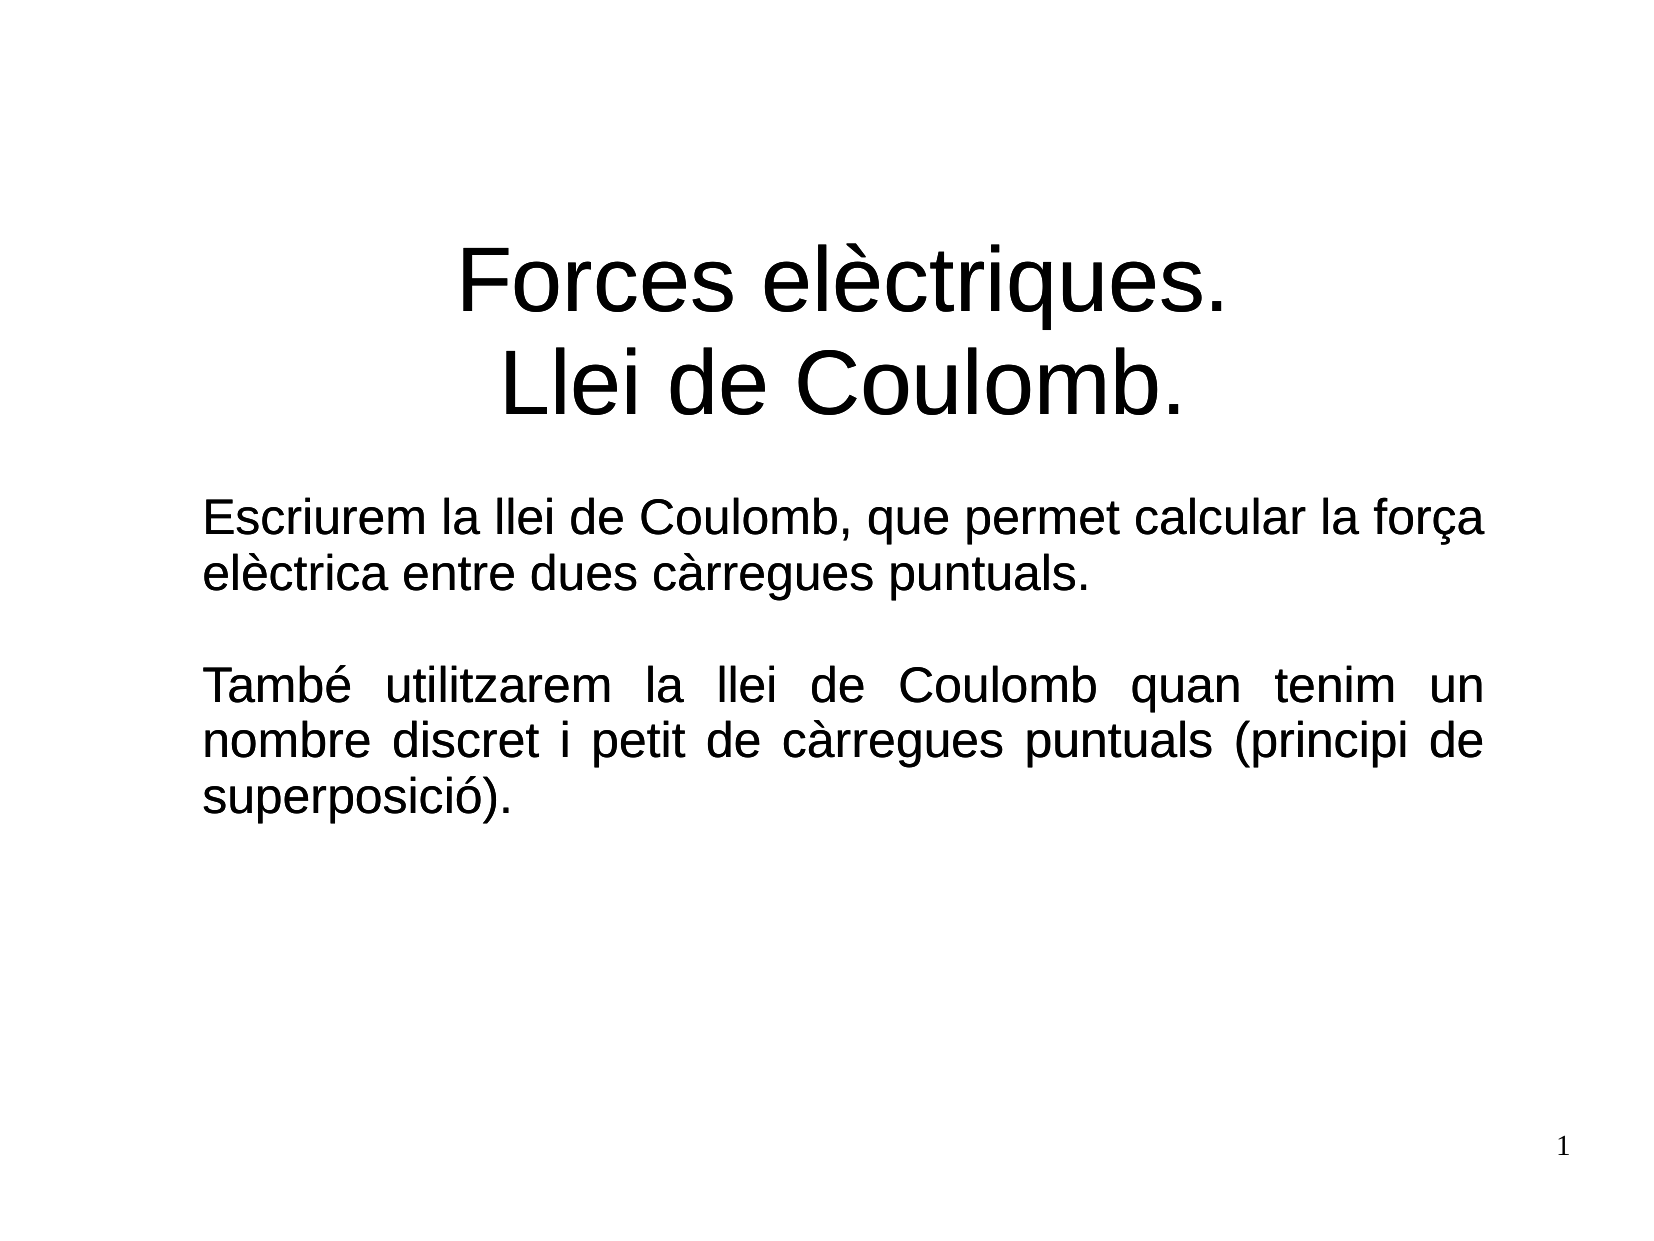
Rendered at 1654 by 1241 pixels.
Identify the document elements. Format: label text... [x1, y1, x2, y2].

text_box Forces elèctriques. Llei de Coulomb. Escriurem la llei de Coulomb, que permet calcular la força elèctrica entre dues càrregues puntuals. També utilitzarem la llei de Coulomb quan tenim un nombre discret i petit de càrregues puntuals (principi de superposició). [187, 221, 1501, 976]
